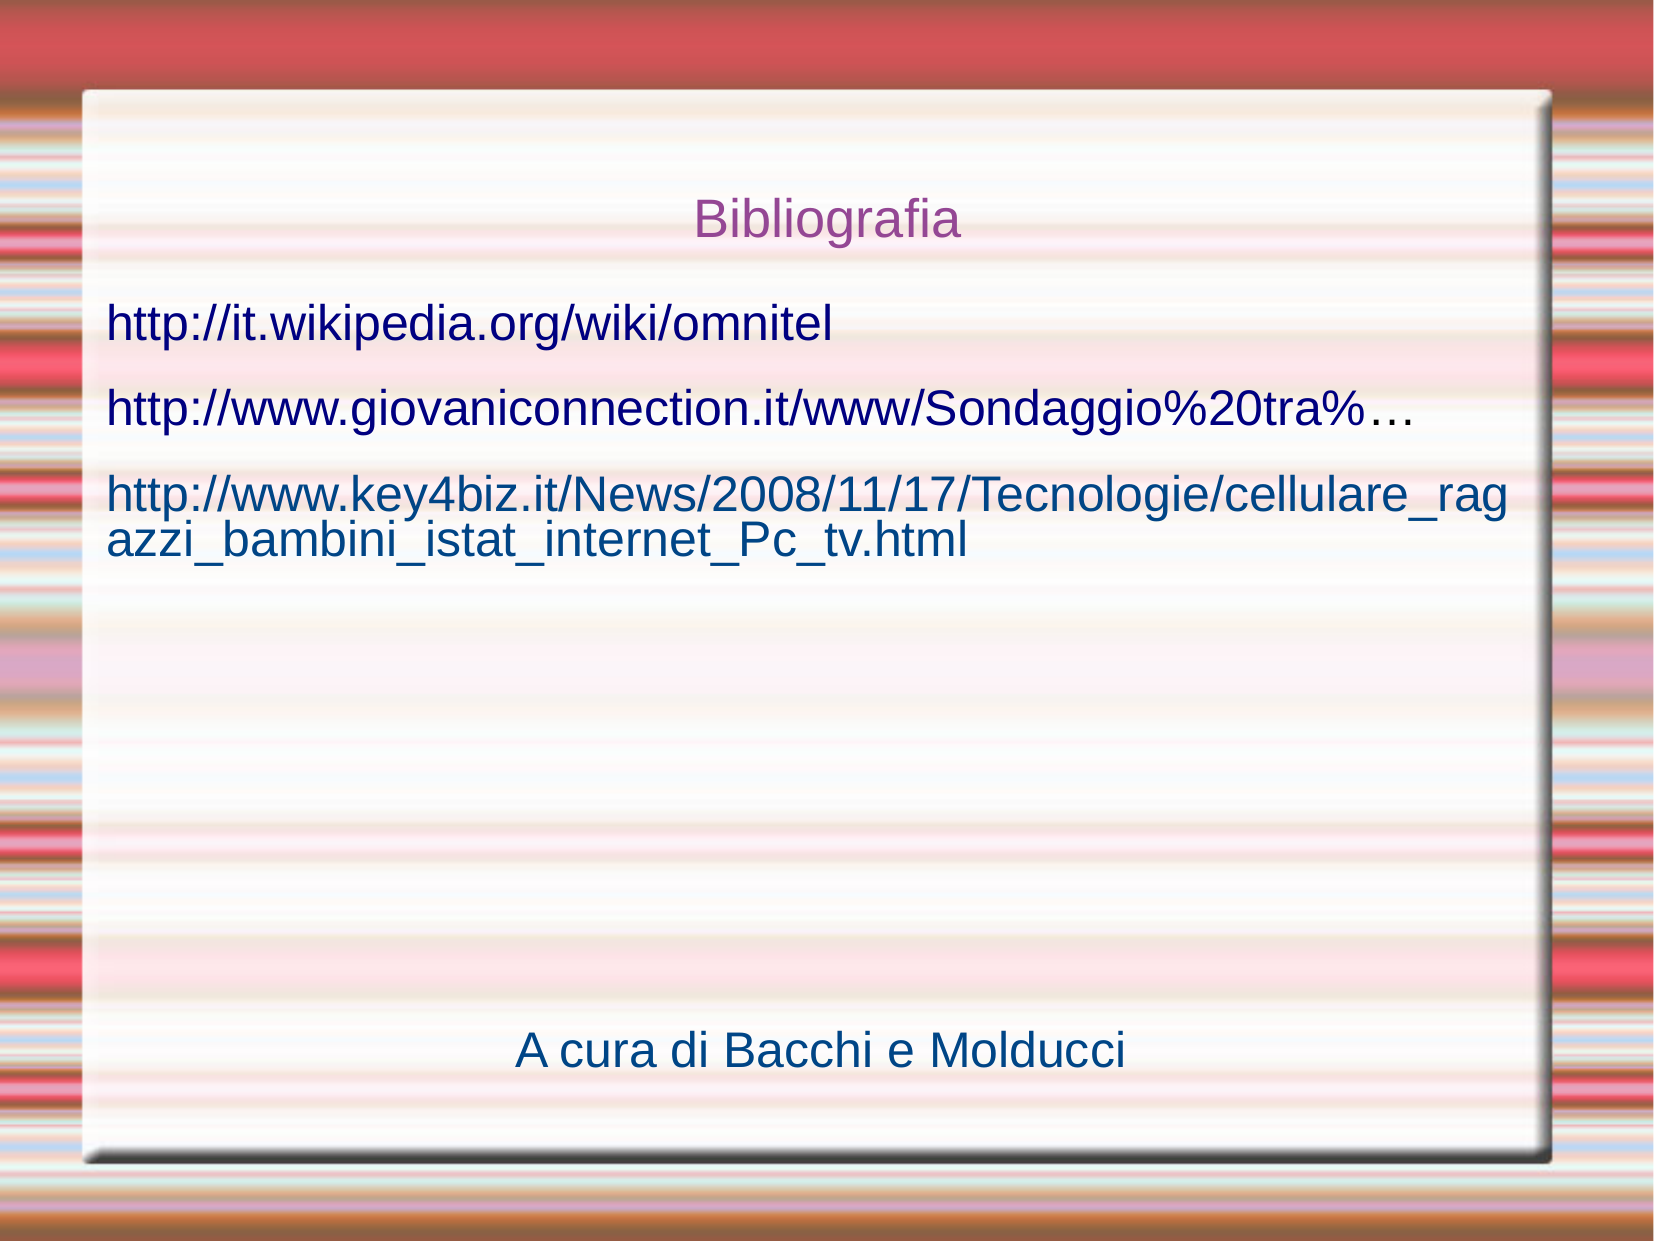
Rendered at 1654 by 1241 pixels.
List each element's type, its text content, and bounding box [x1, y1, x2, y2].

picture [0, 0, 1654, 1241]
title Bibliografia [121, 122, 1534, 295]
list http://it.wikipedia.org/wiki/omnitel http://www.giovaniconnection.it/www/Sondaggio%20tra%… http://www.key4biz.it/News/2008/11/17/Tecnologie/cellulare_ragazzi_bambini_istat_internet_Pc_tv.html A cura di Bacchi e Molducci [88, 295, 1536, 1241]
